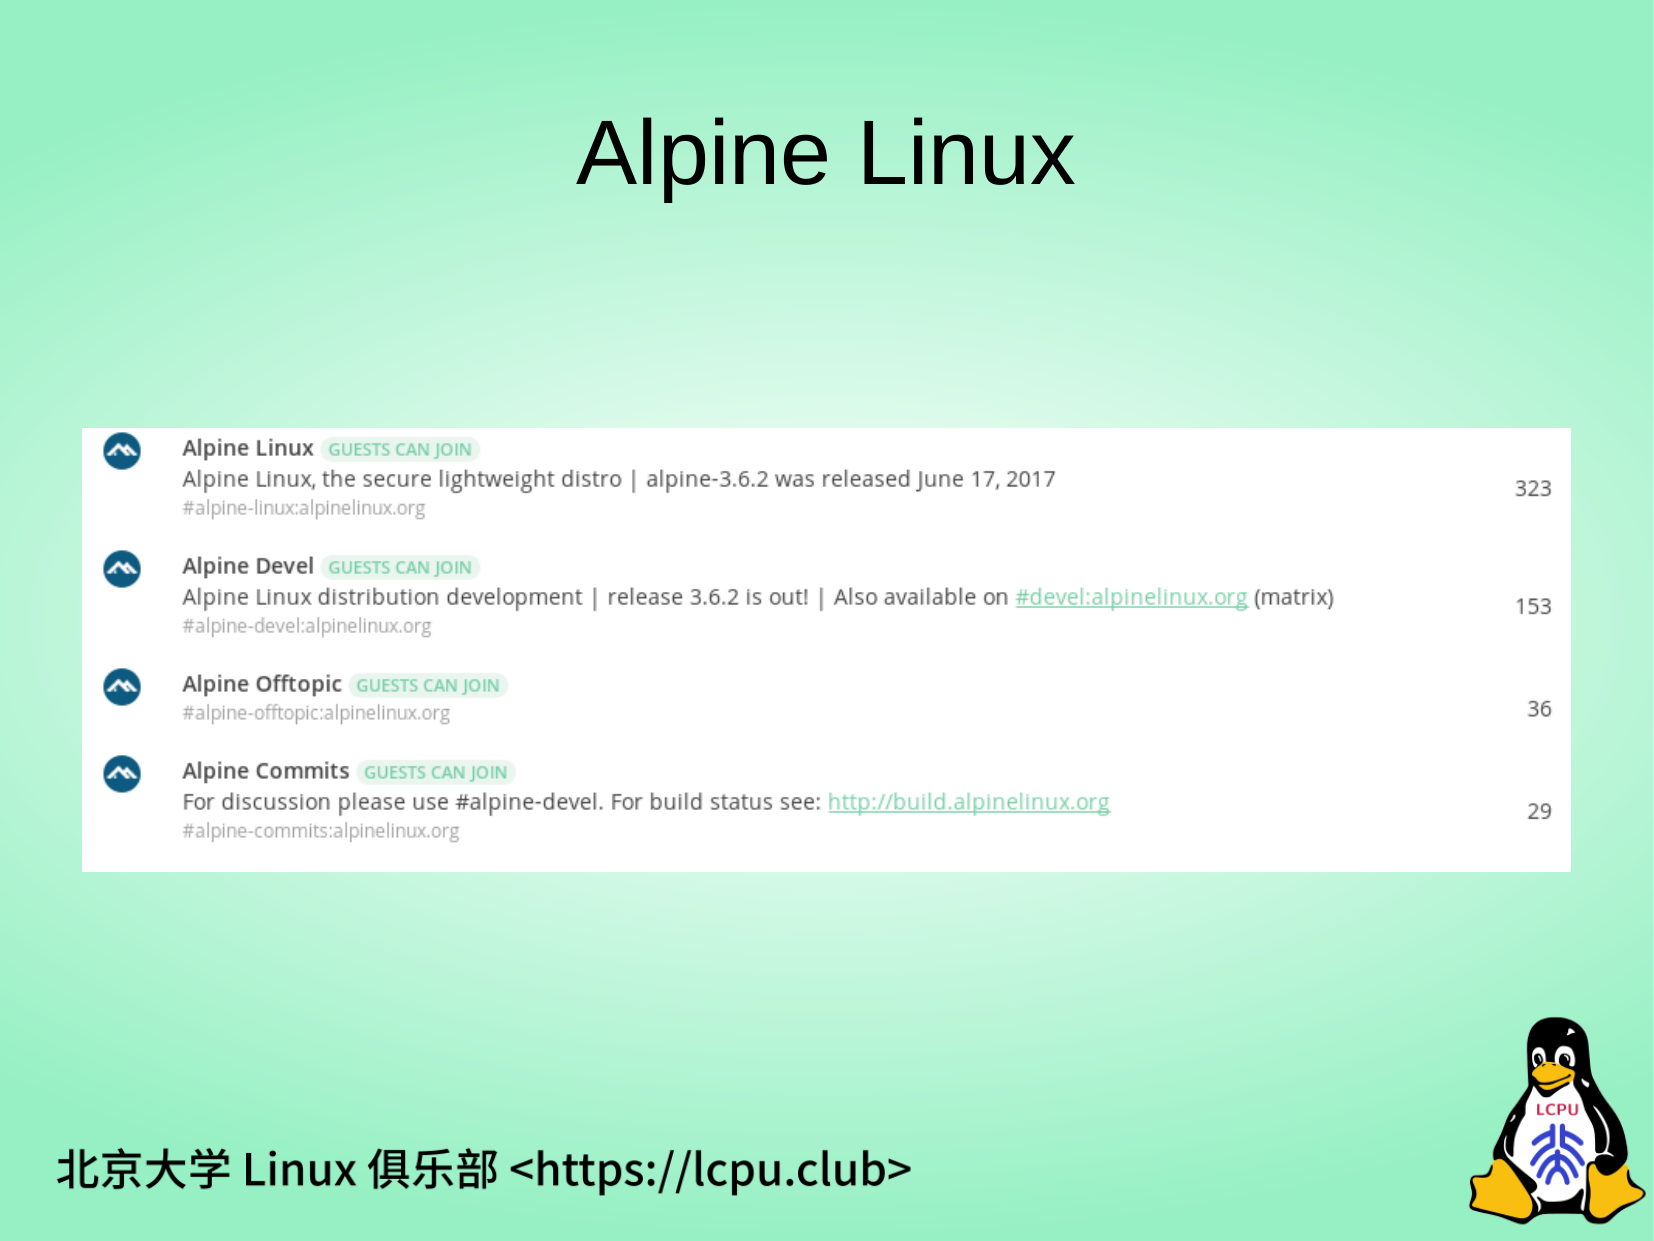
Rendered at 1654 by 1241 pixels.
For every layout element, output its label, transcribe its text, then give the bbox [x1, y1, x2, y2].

picture [0, 0, 1654, 1241]
title Alpine Linux [82, 49, 1571, 257]
